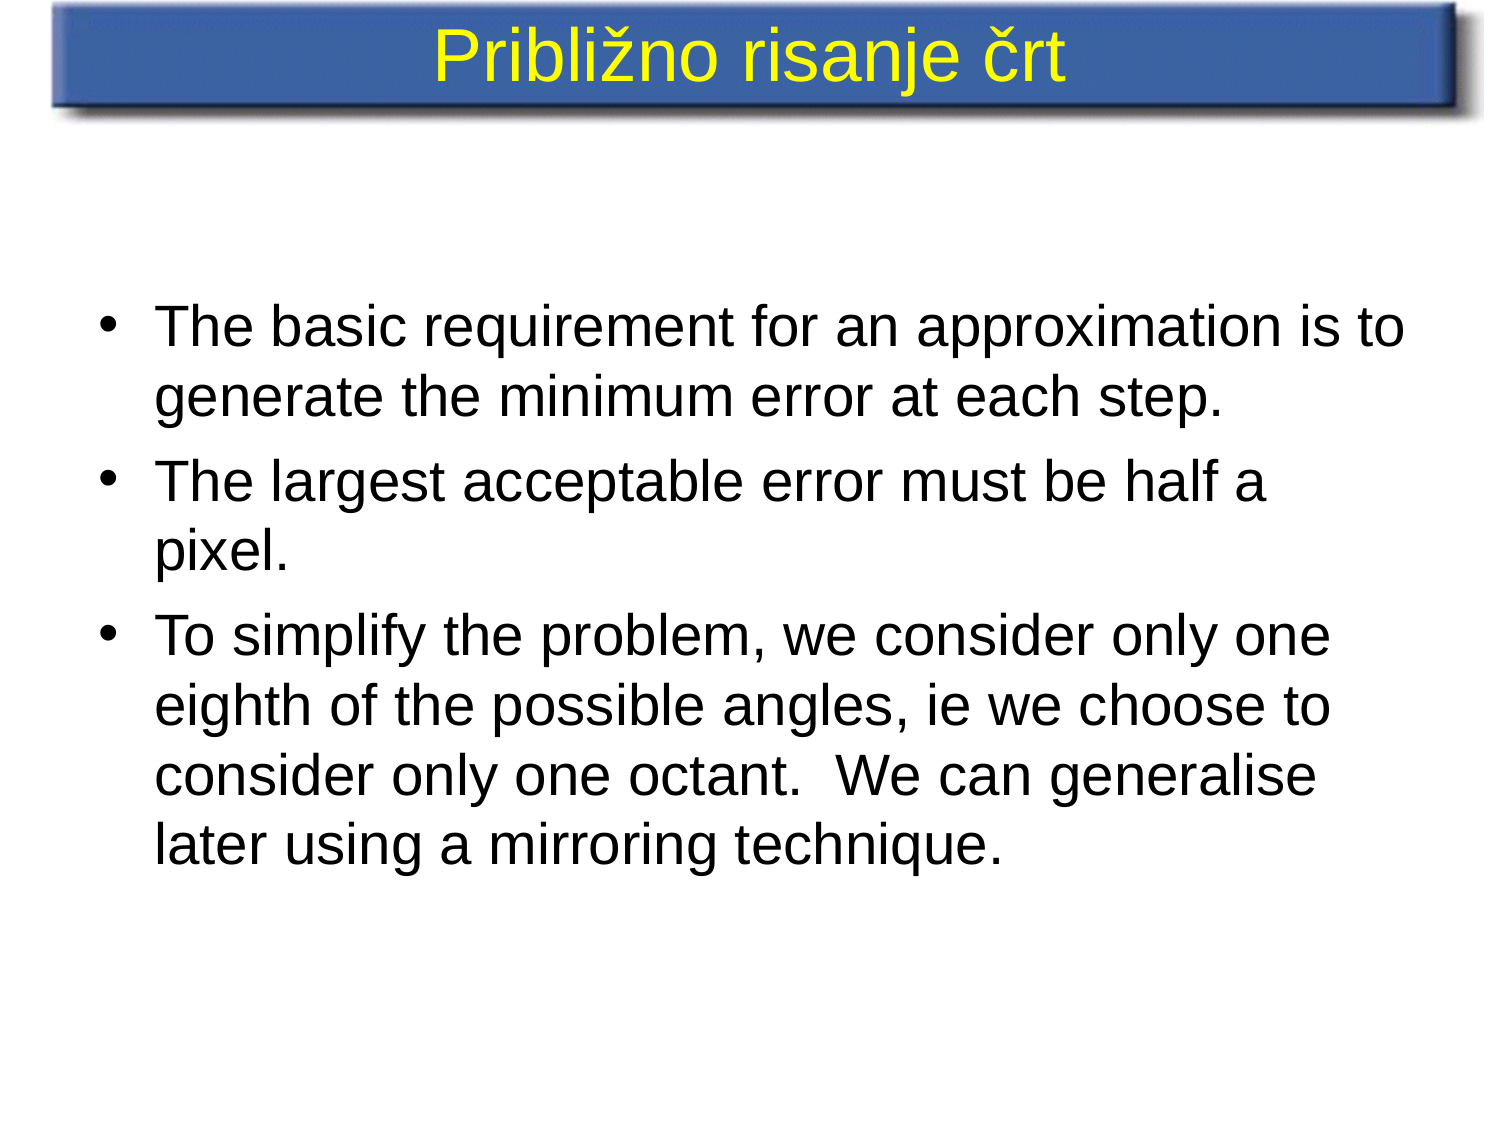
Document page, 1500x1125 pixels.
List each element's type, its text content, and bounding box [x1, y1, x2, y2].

picture [50, 0, 1484, 127]
list The basic requirement for an approximation is to generate the minimum error at each step. The largest acceptable error must be half a pixel. To simplify the problem, we consider only one eighth of the possible angles, ie we choose to consider only one octant. We can generalise later using a mirroring technique. [83, 281, 1425, 966]
title Približno risanje črt [75, 0, 1426, 104]
